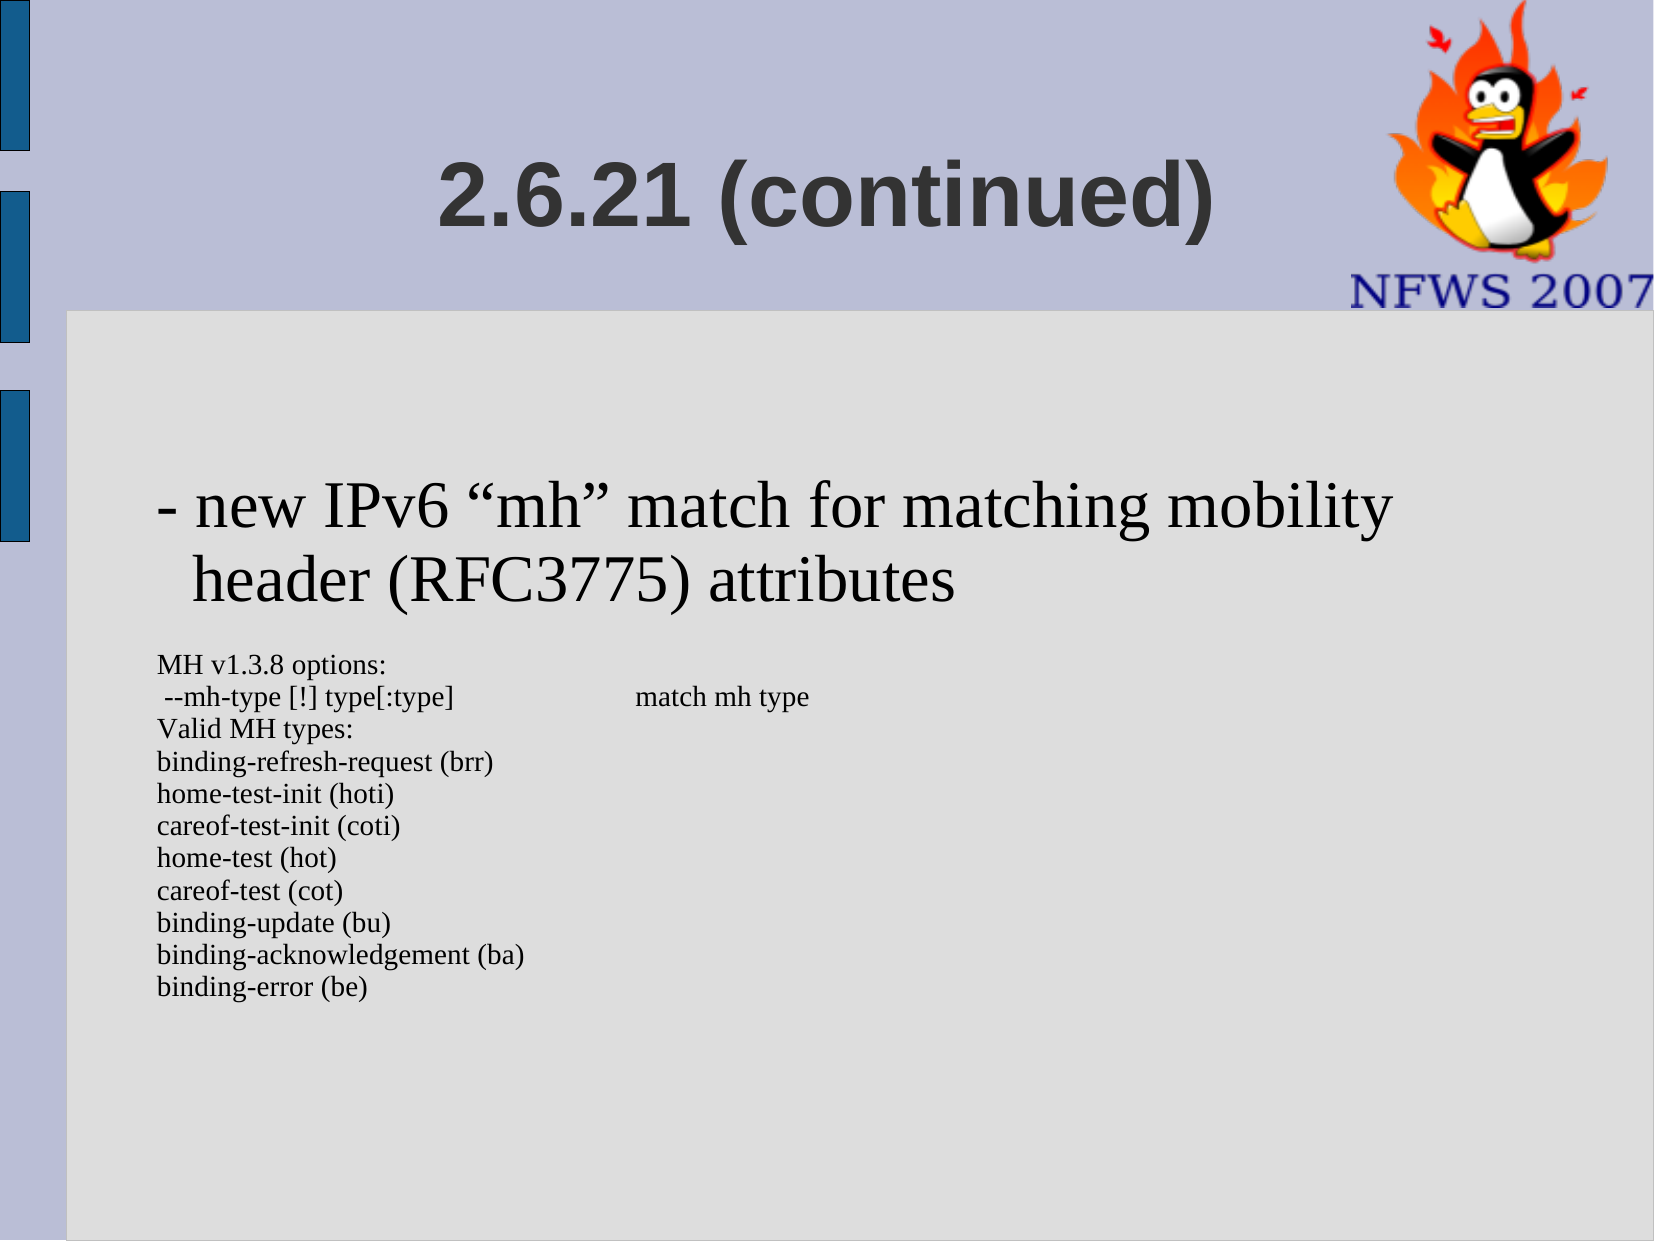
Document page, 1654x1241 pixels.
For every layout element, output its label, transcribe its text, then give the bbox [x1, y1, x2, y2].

subtitle - new IPv6 “mh” match for matching mobility header (RFC3775) attributes MH v1.3.8 options: --mh-type [!] type[:type] match mh type Valid MH types: binding-refresh-request (brr) home-test-init (hoti) careof-test-init (coti) home-test (hot) careof-test (cot) binding-update (bu) binding-acknowledgement (ba) binding-error (be) [121, 352, 1534, 1119]
title 2.6.21 (continued) [121, 98, 1351, 291]
picture [1351, 0, 1654, 308]
